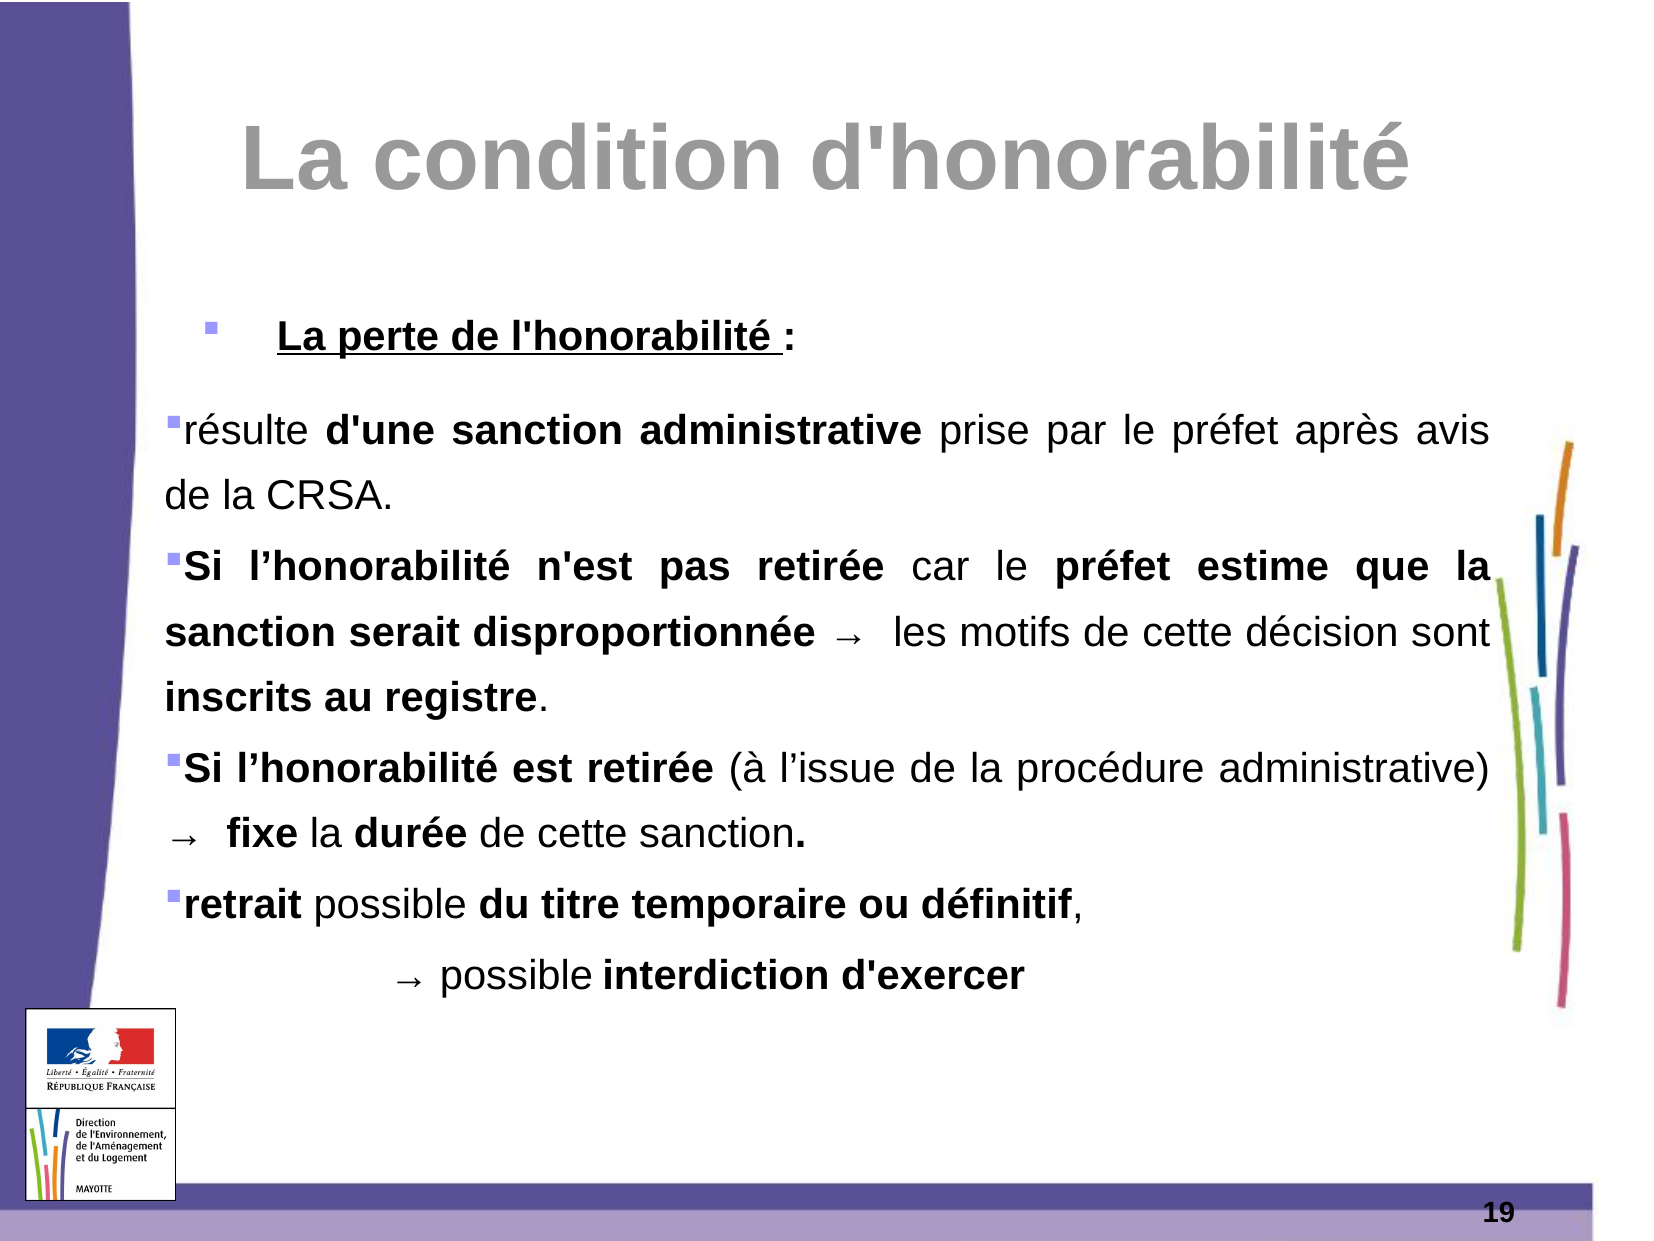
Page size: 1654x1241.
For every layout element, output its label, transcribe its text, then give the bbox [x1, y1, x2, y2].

text_box [1482, 1193, 1636, 1241]
title La condition d'honorabilité [82, 49, 1571, 257]
list La perte de l'honorabilité : résulte d'une sanction administrative prise par le préfet après avis de la CRSA. Si l’honorabilité n'est pas retirée car le préfet estime que la sanction serait disproportionnée → les motifs de cette décision sont inscrits au registre. Si l’honorabilité est retirée (à l’issue de la procédure administrative) → fixe la durée de cette sanction. retrait possible du titre temporaire ou définitif, → possible interdiction d'exercer [164, 293, 1494, 1112]
